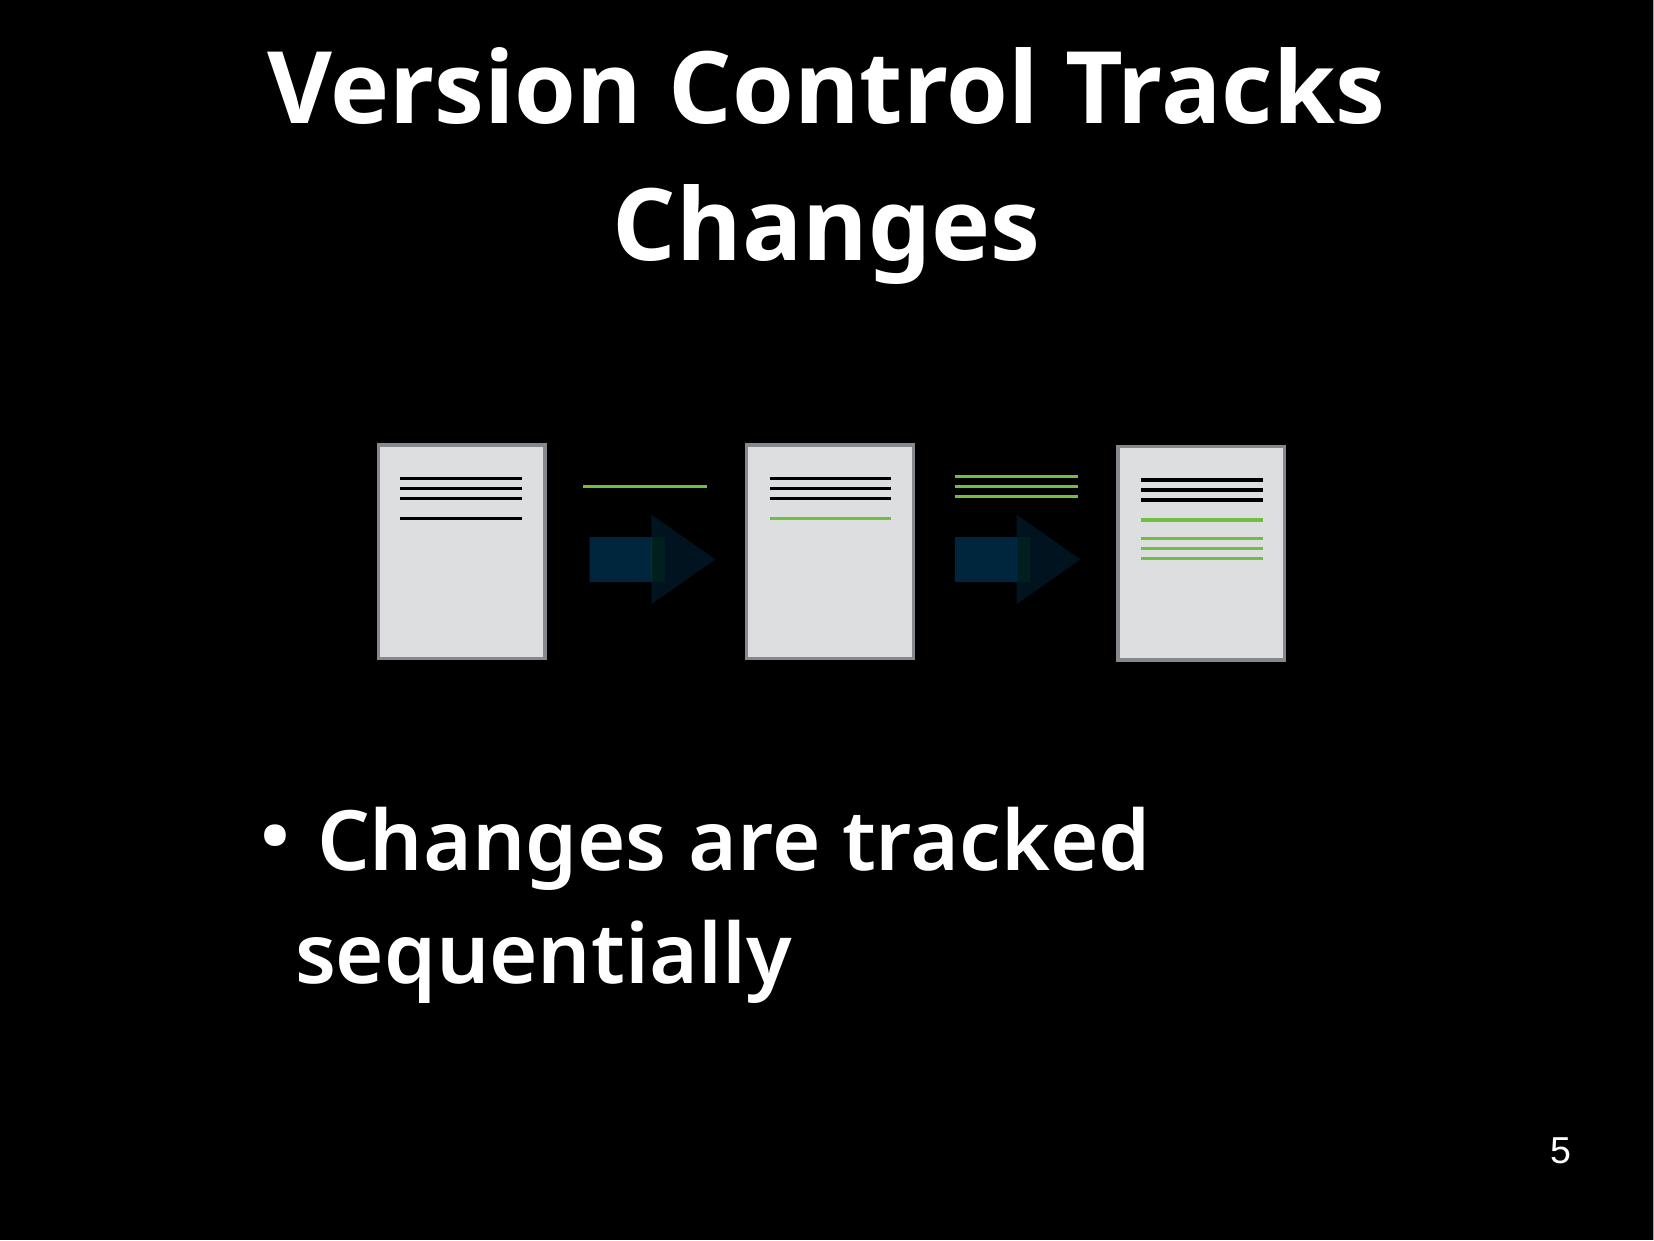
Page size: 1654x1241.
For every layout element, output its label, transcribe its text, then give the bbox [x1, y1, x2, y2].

title Version Control Tracks Changes [82, 49, 1571, 257]
text_box 5 [1535, 1122, 1586, 1179]
picture [315, 394, 1343, 696]
text_box Changes are tracked sequentially [82, 696, 1571, 1093]
